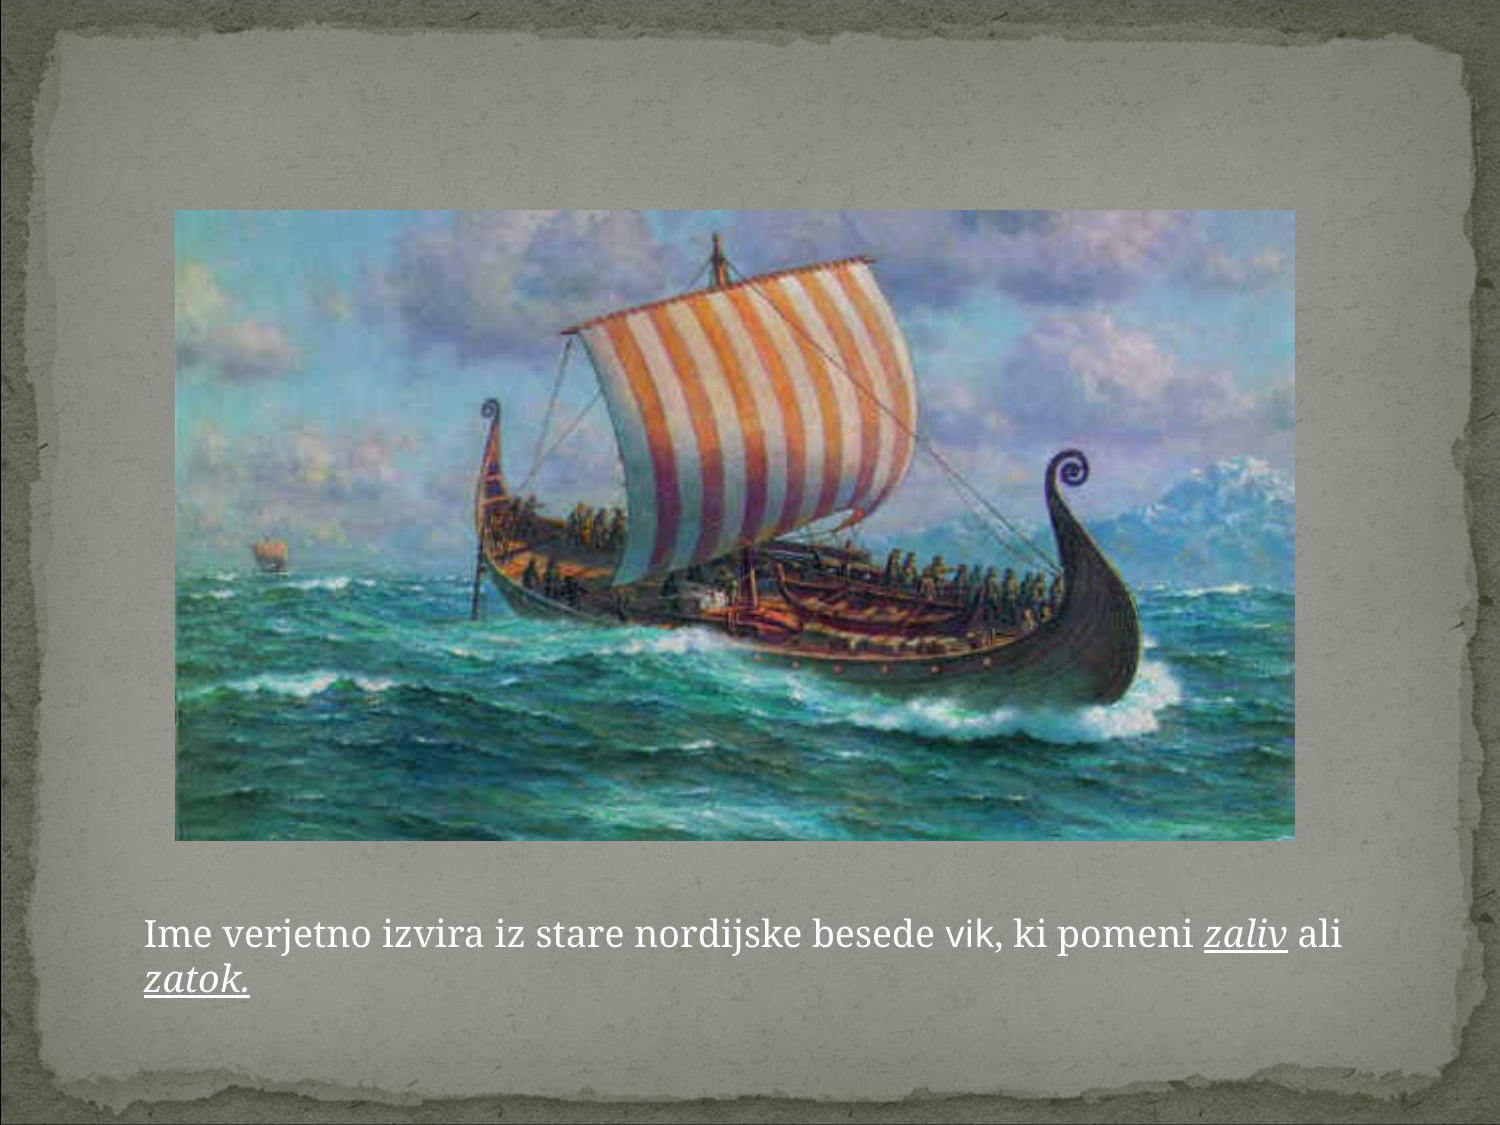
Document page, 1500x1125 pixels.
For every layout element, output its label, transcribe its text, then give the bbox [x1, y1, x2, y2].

picture [0, 0, 1500, 1125]
text_box Ime verjetno izvira iz stare nordijske besede vik, ki pomeni zaliv ali zatok. [128, 902, 1371, 1008]
